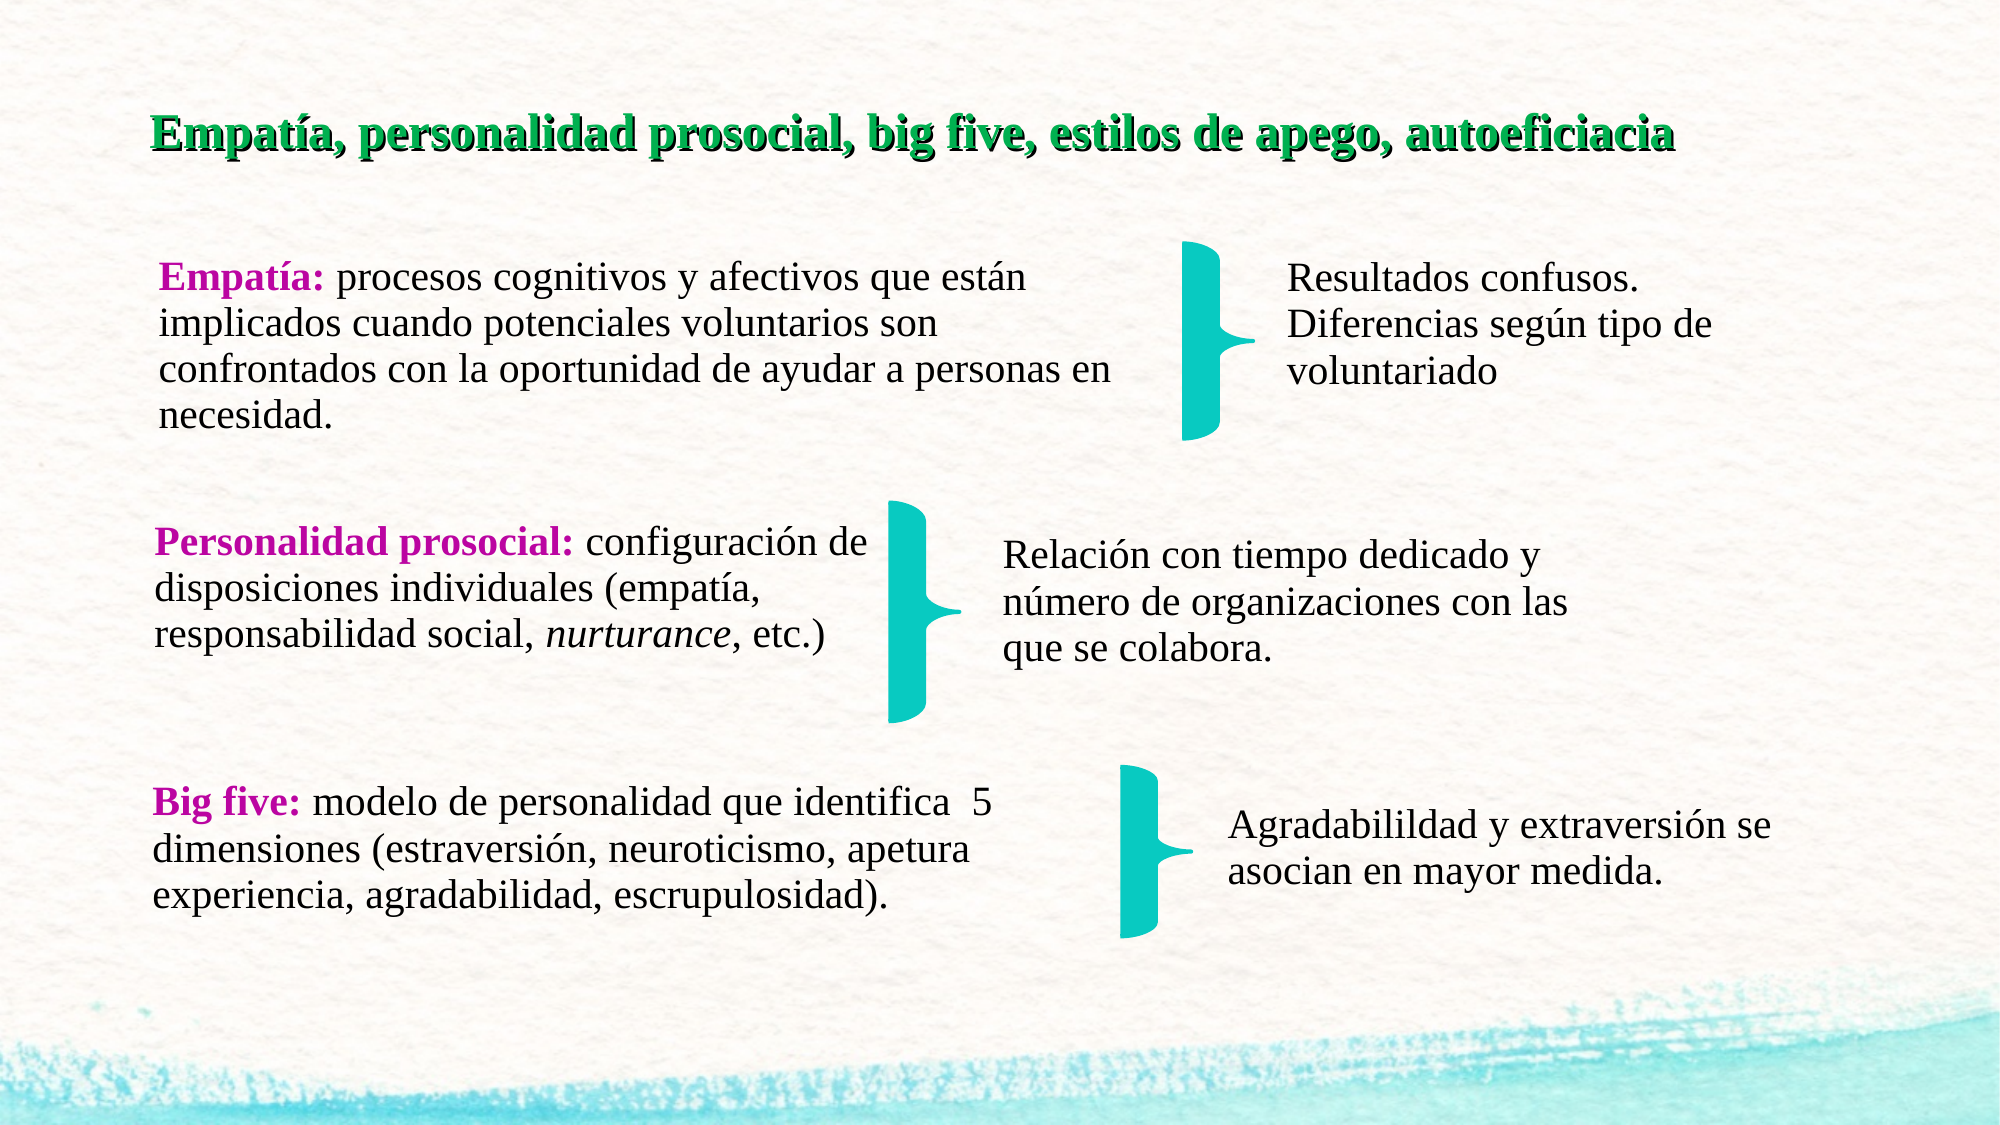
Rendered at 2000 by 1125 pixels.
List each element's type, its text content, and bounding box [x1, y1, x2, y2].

text_box Big five: modelo de personalidad que identifica 5 dimensiones (estraversión, neuroticismo, apetura experiencia, agradabilidad, escrupulosidad). [137, 771, 1177, 984]
text_box [1182, 243, 1254, 439]
text_box Resultados confusos. Diferencias según tipo de voluntariado [1272, 247, 1840, 414]
text_box Empatía: procesos cognitivos y afectivos que están implicados cuando potenciales voluntarios son confrontados con la oportunidad de ayudar a personas en necesidad. [0, 245, 1183, 463]
text_box Relación con tiempo dedicado y número de organizaciones con las que se colabora. [987, 524, 1638, 691]
text_box Empatía, personalidad prosocial, big five, estilos de apego, autoeficiacia [134, 96, 1955, 173]
text_box Agradabilildad y extraversión se asocian en mayor medida. [1212, 793, 1875, 910]
text_box [888, 502, 960, 722]
text_box [1120, 766, 1192, 937]
picture [0, 0, 2000, 1125]
text_box Personalidad prosocial: configuración de disposiciones individuales (empatía, responsabilidad social, nurturance, etc.) [139, 510, 931, 771]
